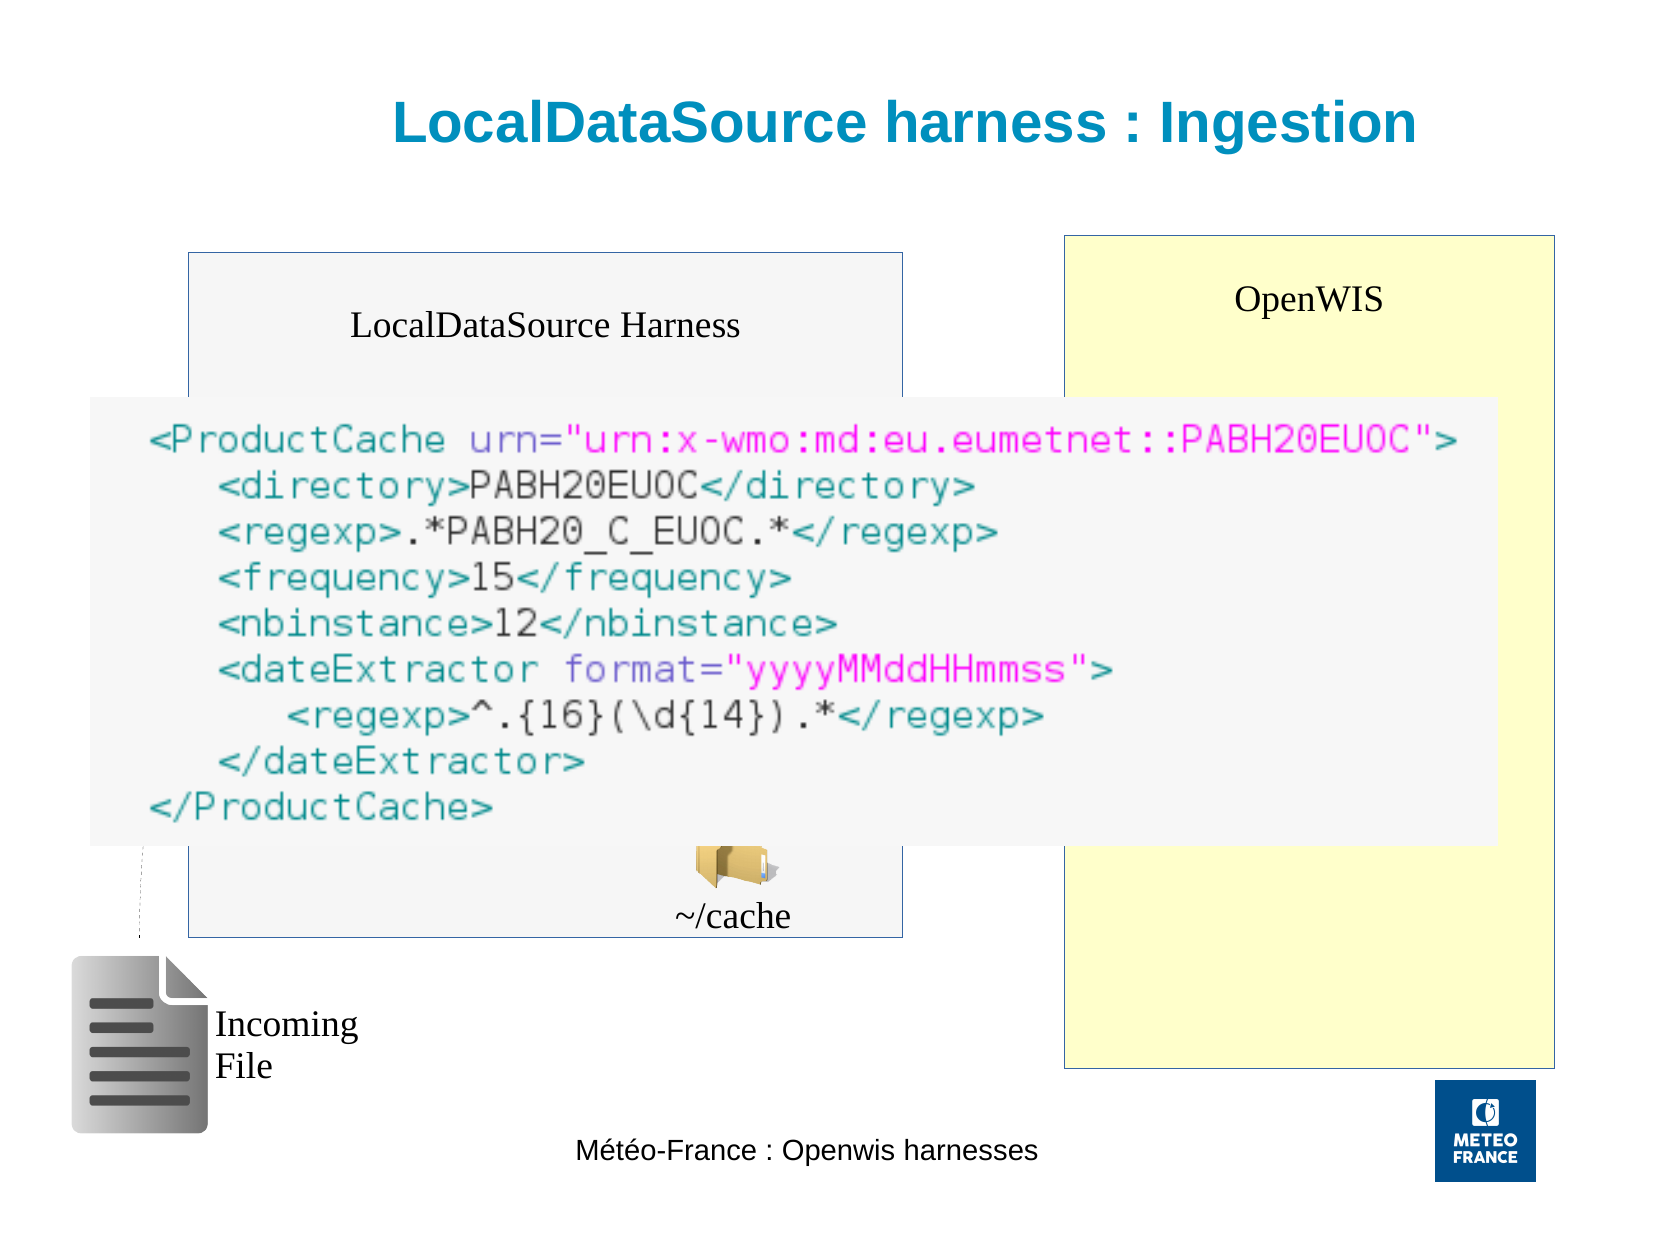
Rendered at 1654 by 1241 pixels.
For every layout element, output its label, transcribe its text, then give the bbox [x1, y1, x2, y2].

picture [90, 397, 1498, 889]
title LocalDataSource harness : Ingestion [174, 44, 1654, 200]
picture [1435, 1080, 1536, 1182]
text_box LocalDataSource Harness [188, 846, 903, 938]
text_box LocalDataSource Harness [188, 252, 903, 397]
picture [32, 937, 247, 1152]
text_box OpenWIS [1064, 235, 1555, 1069]
